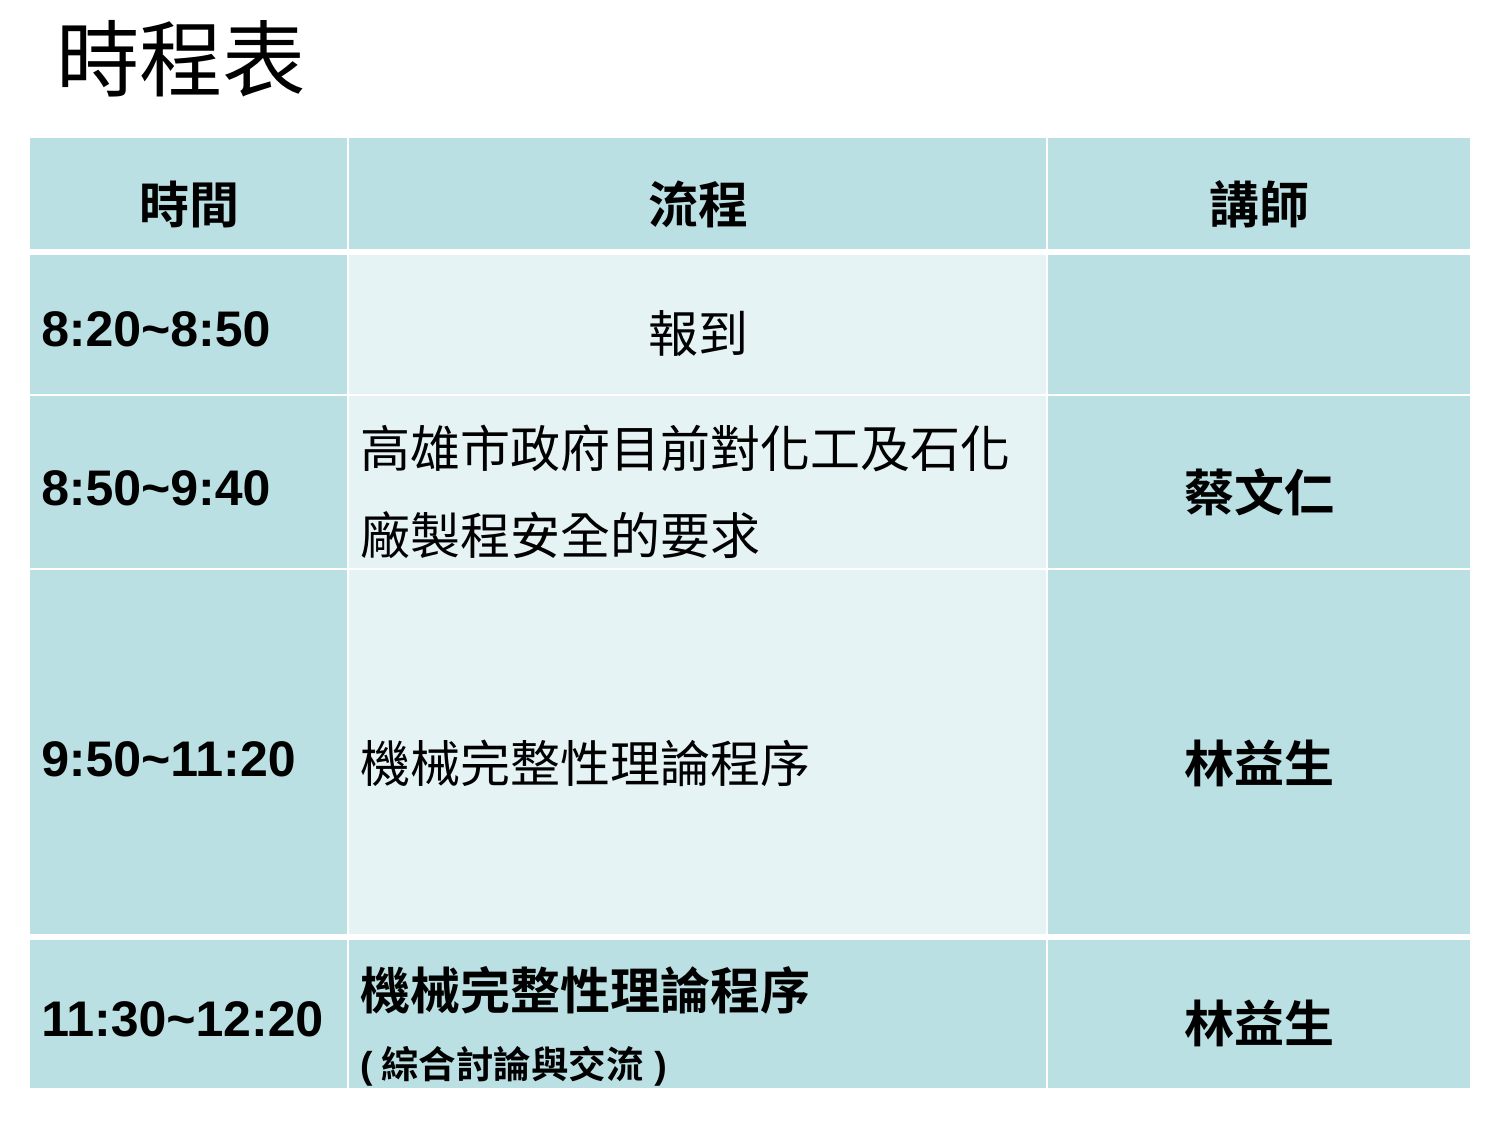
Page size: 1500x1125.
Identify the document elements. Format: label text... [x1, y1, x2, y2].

table_cell 機械完整性理論程序 [349, 570, 1046, 934]
table_cell 蔡文仁 [1048, 396, 1470, 568]
table_cell [1048, 255, 1470, 394]
table_header 時間 [30, 138, 347, 249]
table_header 流程 [349, 138, 1046, 249]
text_box 時程表 [41, 0, 792, 115]
table_cell 8:20~8:50 [30, 255, 347, 394]
table_cell 高雄市政府目前對化工及石化廠製程安全的要求 [349, 396, 1046, 568]
table_cell 林益生 [1048, 940, 1470, 1088]
table_cell 11:30~12:20 [30, 940, 347, 1088]
table_cell 報到 [349, 255, 1046, 394]
table_cell 機械完整性理論程序 (綜合討論與交流) [349, 940, 1046, 1088]
table_cell 8:50~9:40 [30, 396, 347, 568]
table_header 講師 [1048, 138, 1470, 249]
table_cell 林益生 [1048, 570, 1470, 934]
table_cell 9:50~11:20 [30, 570, 347, 934]
